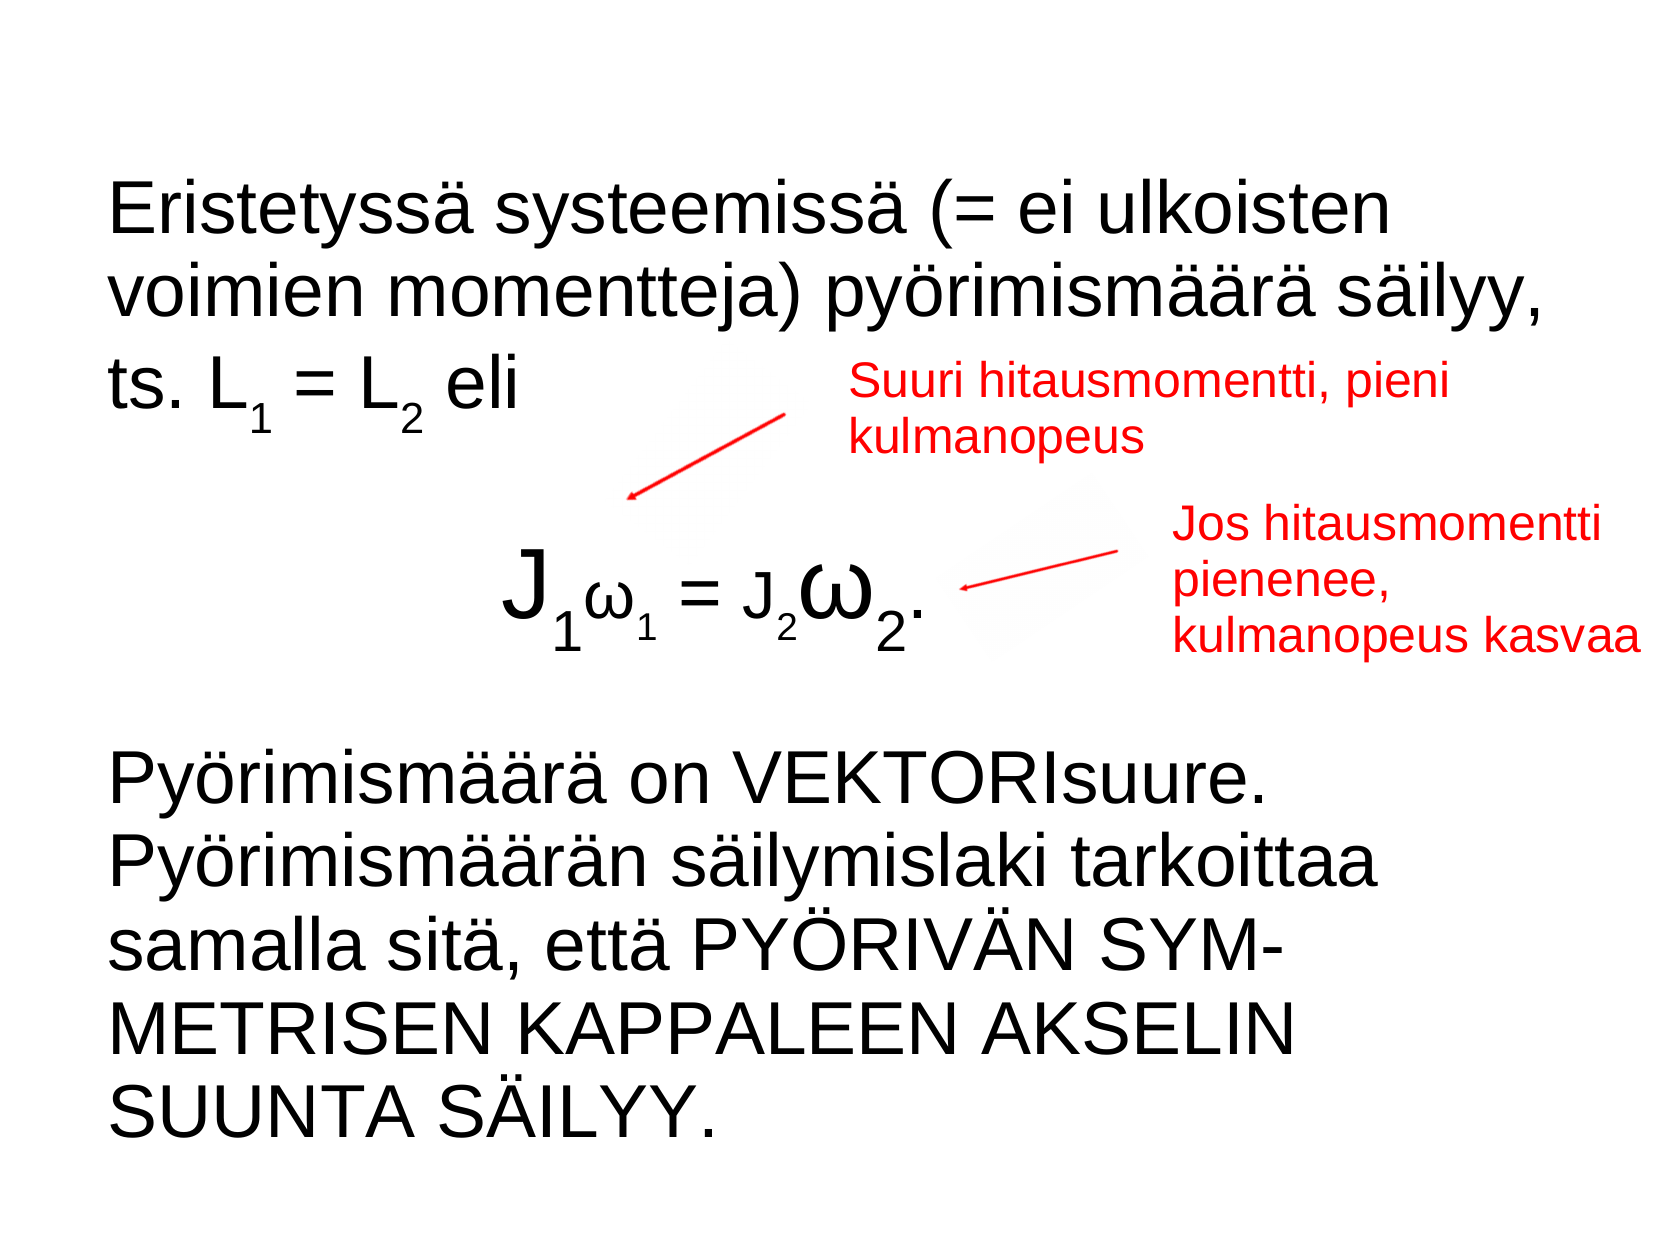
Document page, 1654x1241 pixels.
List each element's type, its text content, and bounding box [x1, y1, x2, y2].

text_box Eristetyssä systeemissä (= ei ulkoisten voimien momentteja) pyörimismäärä säilyy, ts. L1 = L2 eli J1ω1 = J2ω2. Pyörimismäärä on VEKTORIsuure. Pyörimismäärän säilymislaki tarkoittaa samalla sitä, että PYÖRIVÄN SYM-METRISEN KAPPALEEN AKSELIN SUUNTA SÄILYY. [92, 153, 1595, 1163]
picture [604, 339, 812, 565]
text_box Jos hitausmomentti pienenee, kulmanopeus kasvaa [1157, 485, 1654, 668]
picture [935, 472, 1149, 662]
text_box Suuri hitausmomentti, pieni kulmanopeus [833, 342, 1548, 469]
